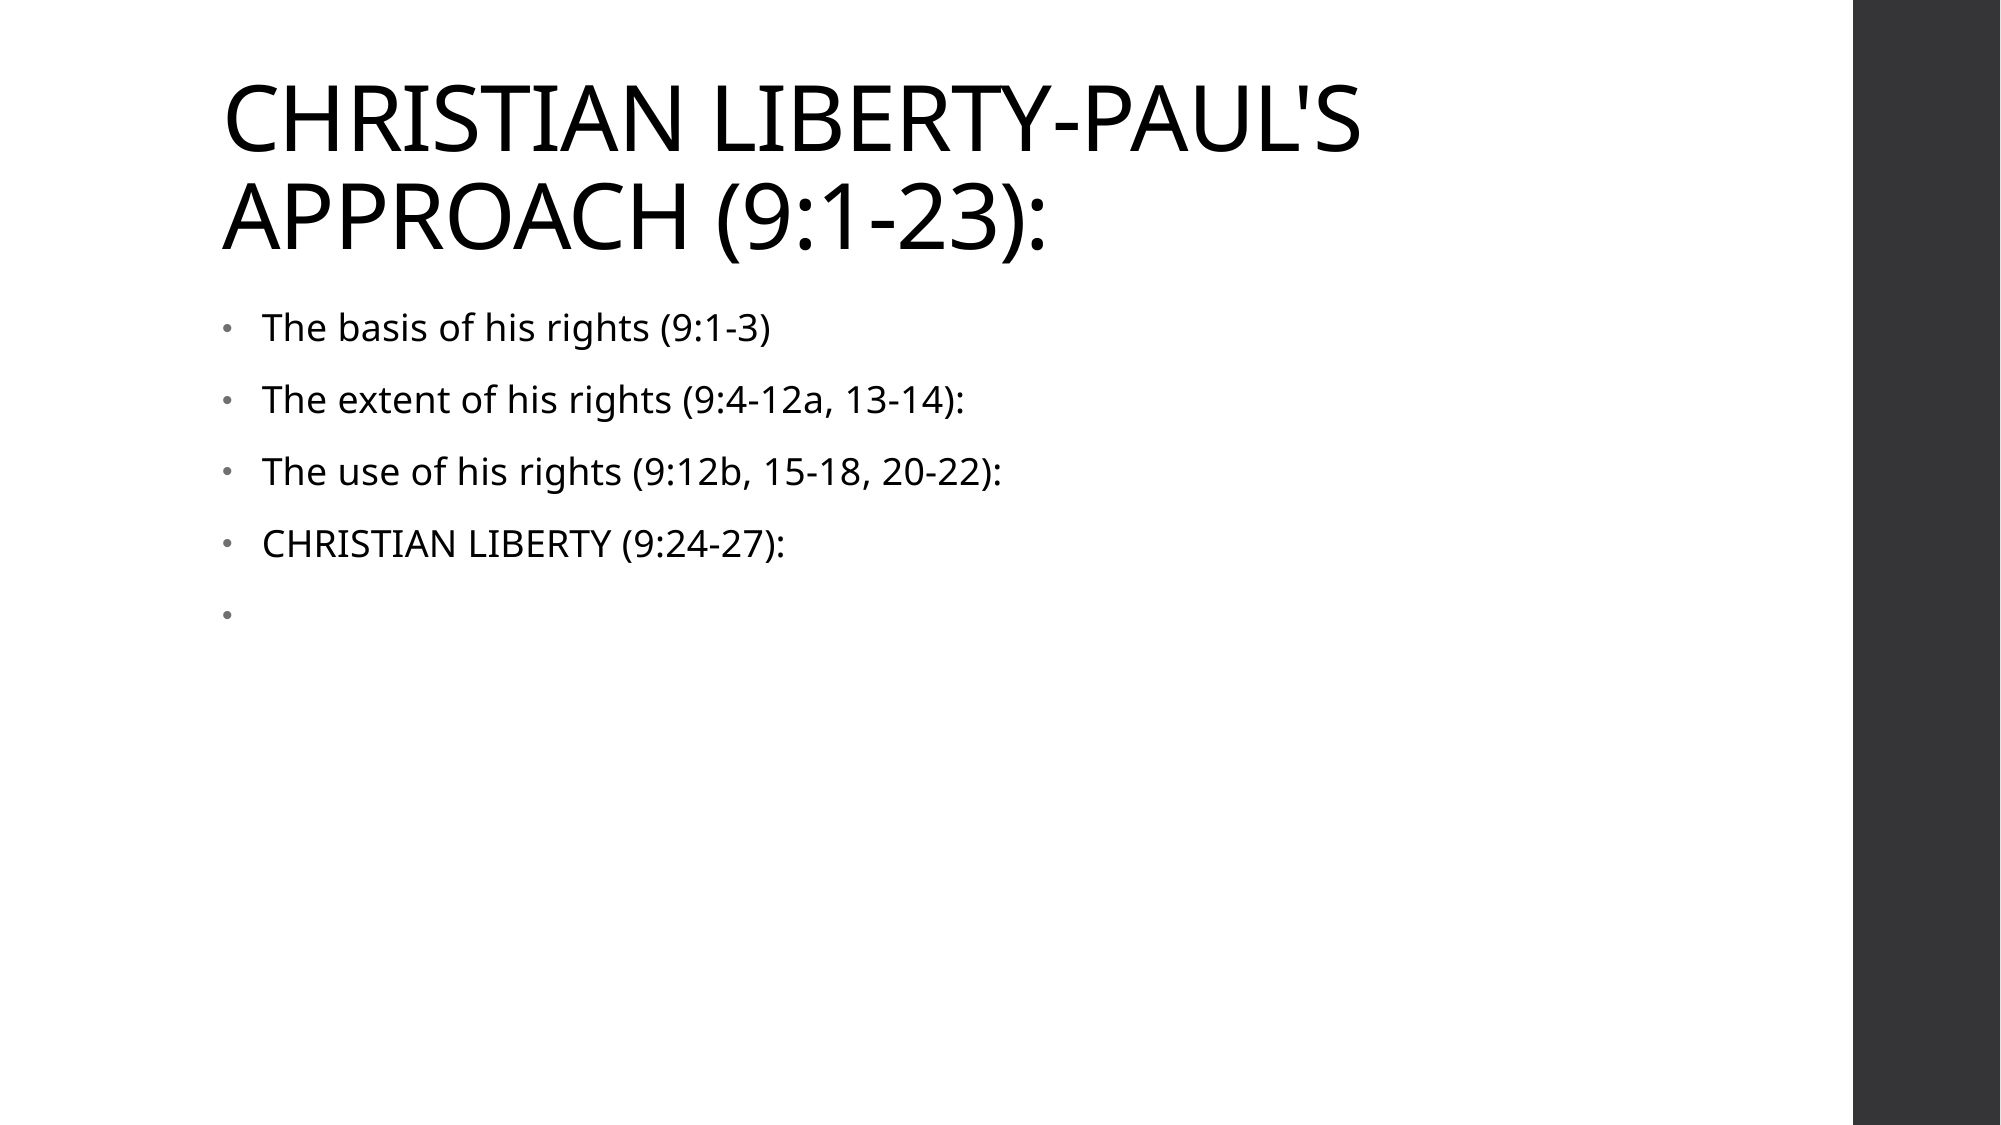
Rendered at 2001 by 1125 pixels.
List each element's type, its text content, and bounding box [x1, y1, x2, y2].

list The basis of his rights (9:1-3) The extent of his rights (9:4-12a, 13-14): The use of his rights (9:12b, 15-18, 20-22): CHRISTIAN LIBERTY (9:24-27): [206, 299, 1617, 1014]
title CHRISTIAN LIBERTY-PAUL'S APPROACH (9:1-23): [206, 60, 1797, 278]
